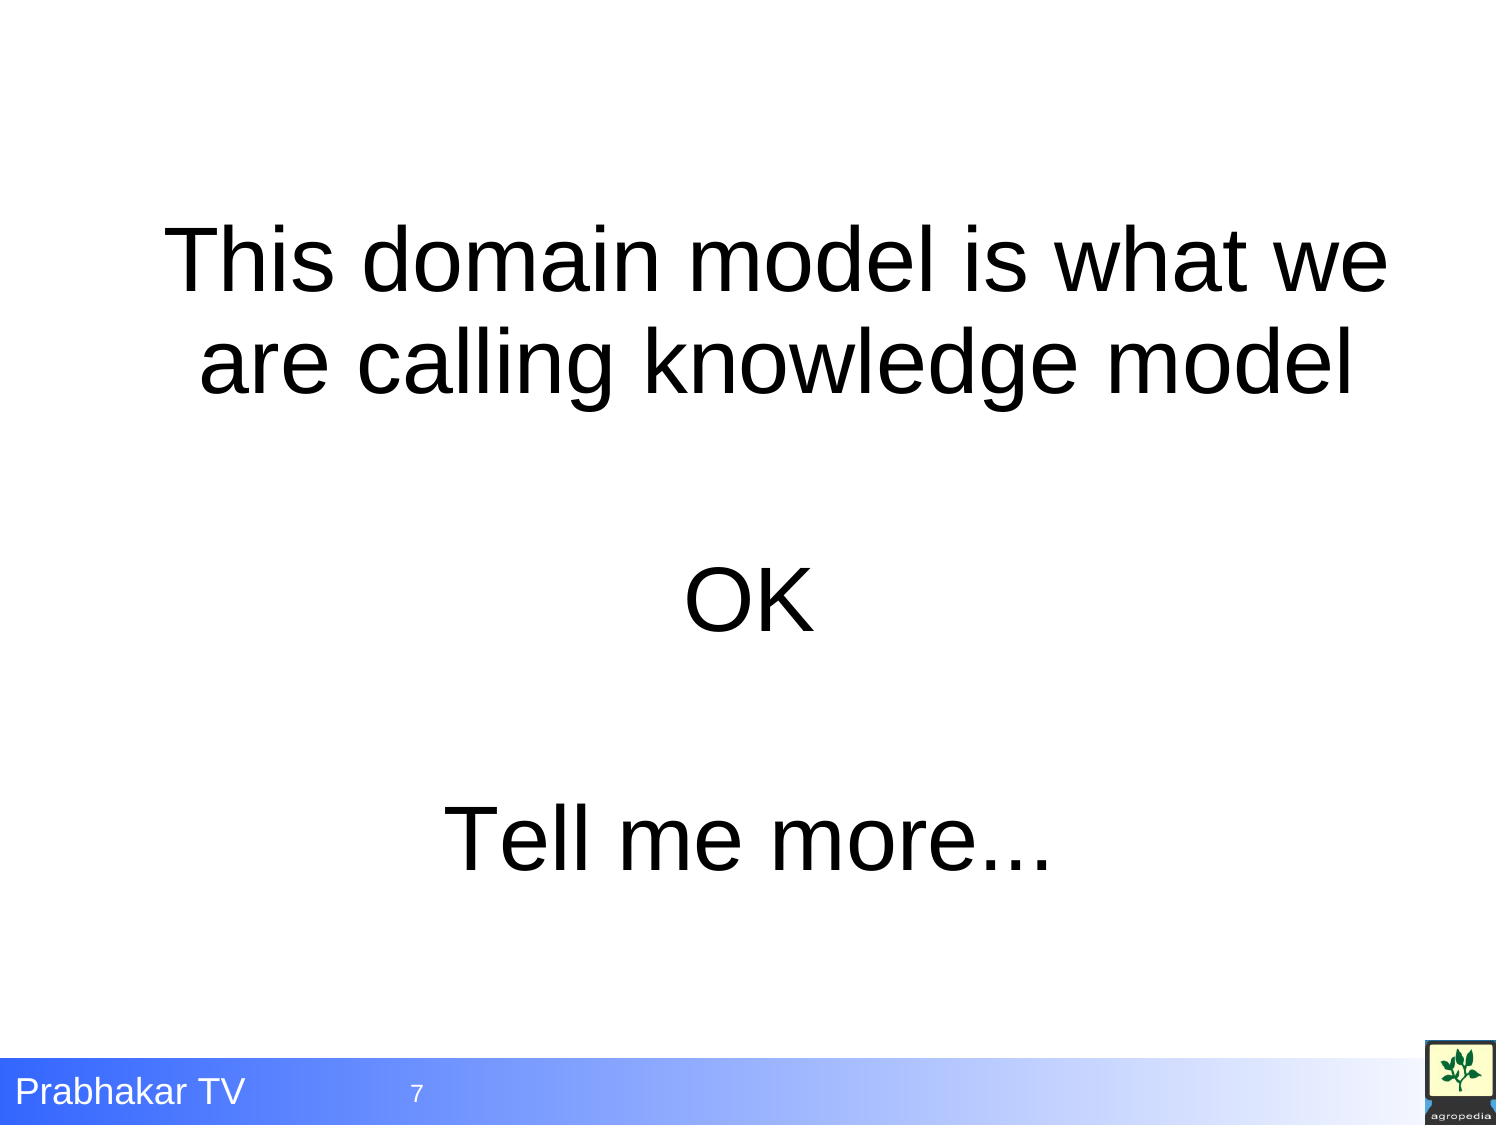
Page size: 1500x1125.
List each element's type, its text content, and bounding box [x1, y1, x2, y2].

list This domain model is what we are calling knowledge model OK Tell me more... [41, 207, 1459, 1125]
picture [1459, 1040, 1496, 1125]
